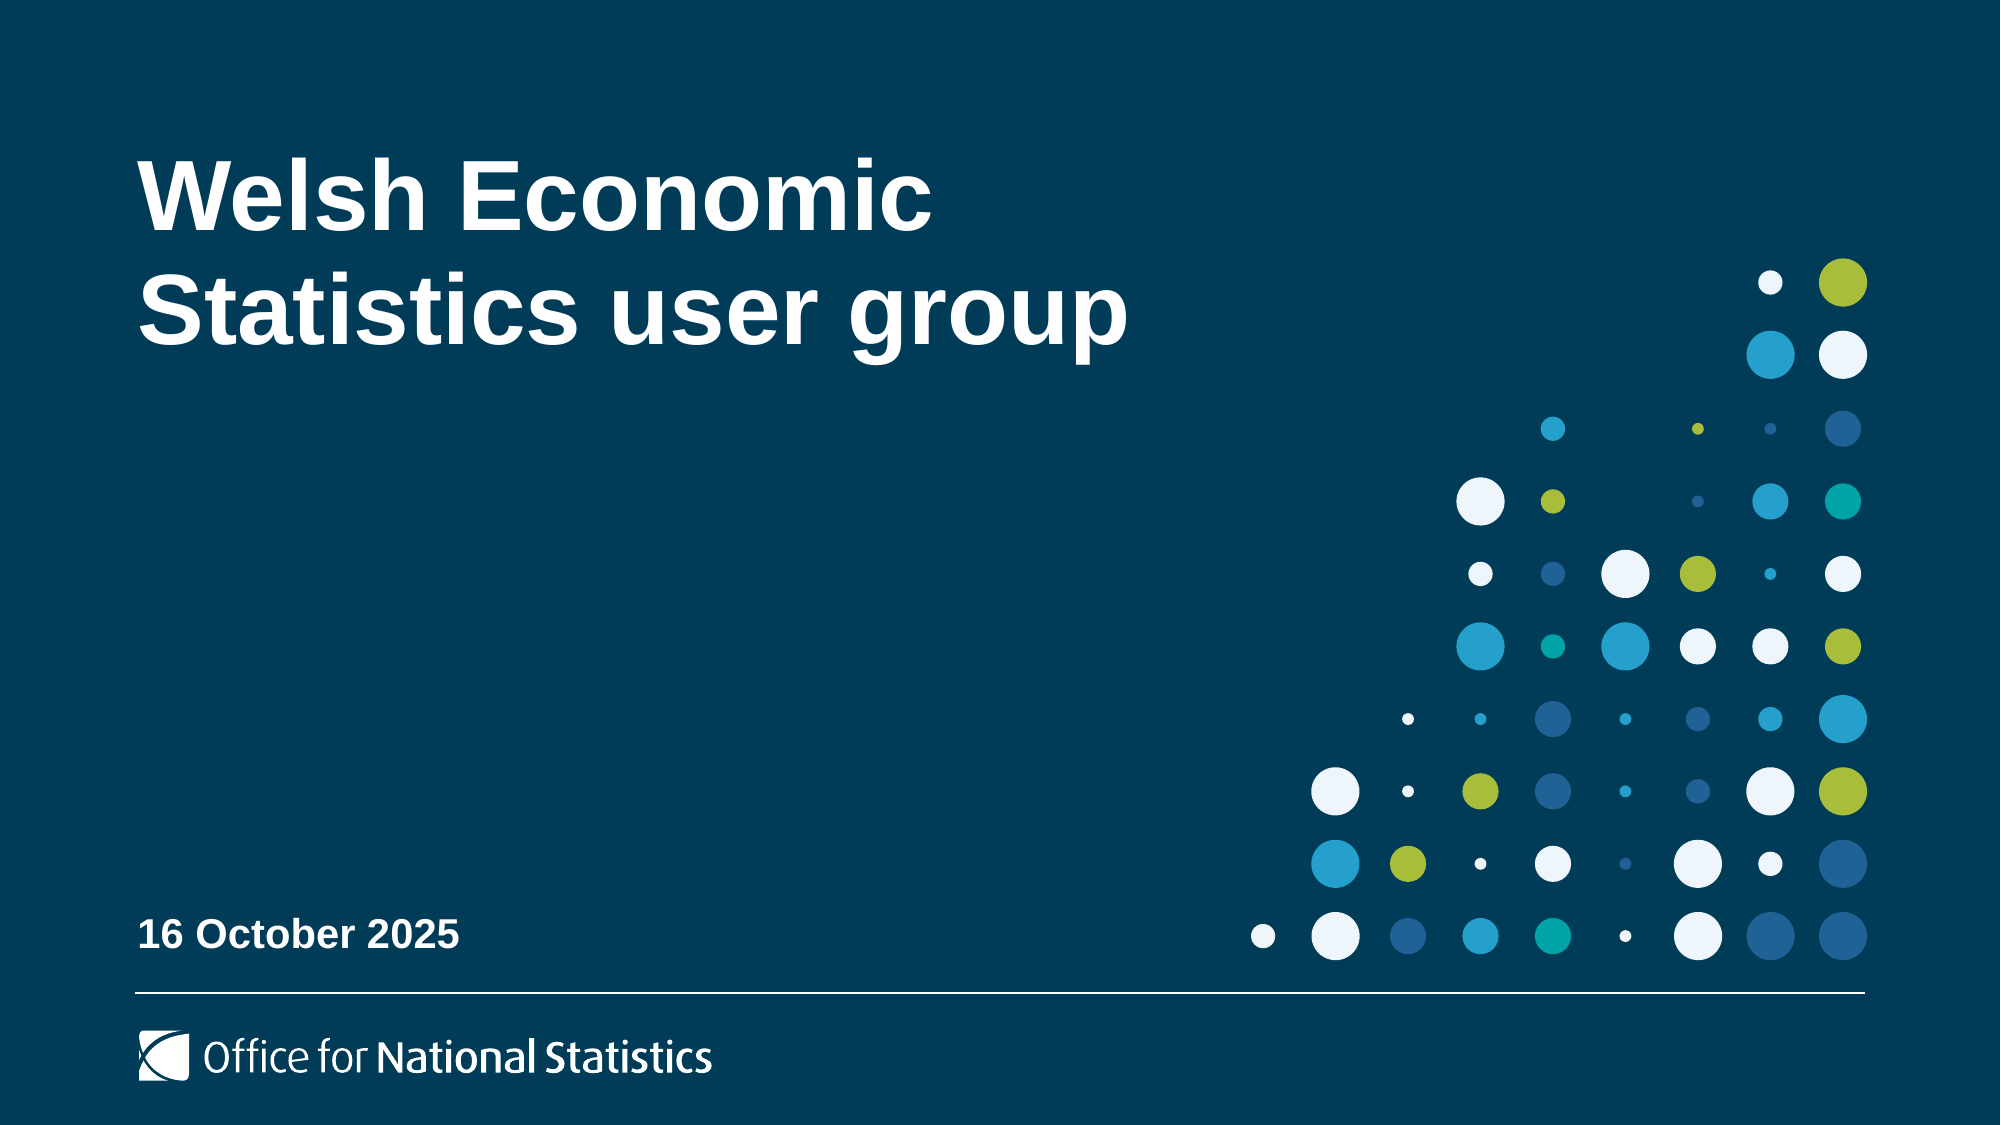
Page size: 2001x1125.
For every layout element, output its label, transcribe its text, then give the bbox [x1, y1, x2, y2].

text_box 16 October 2025 [137, 899, 588, 960]
title Welsh Economic Statistics user group [137, 139, 1323, 574]
